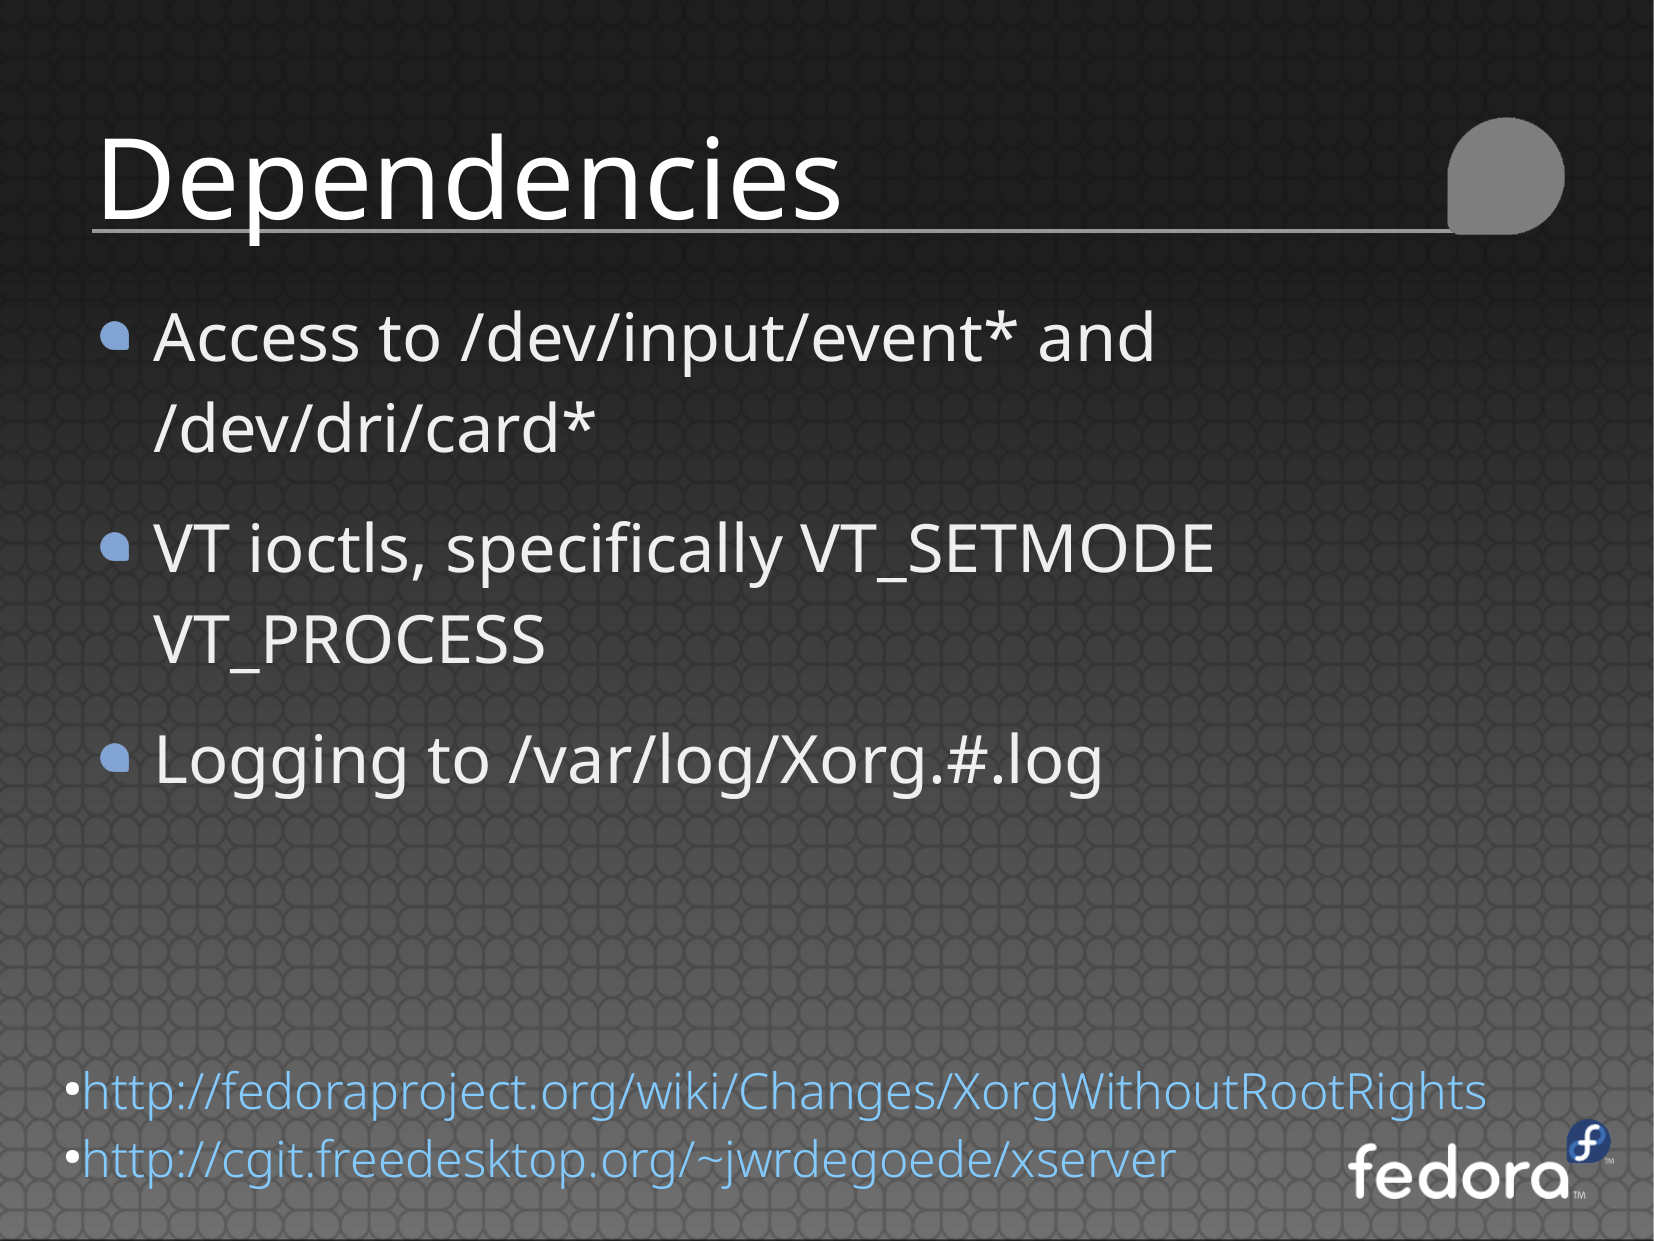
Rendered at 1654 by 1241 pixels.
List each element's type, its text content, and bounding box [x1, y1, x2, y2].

picture [0, 0, 1654, 1241]
list Access to /dev/input/event* and /dev/dri/card* VT ioctls, specifically VT_SETMODE VT_PROCESS Logging to /var/log/Xorg.#.log [82, 290, 1571, 1048]
text_box http://fedoraproject.org/wiki/Changes/XorgWithoutRootRights http://cgit.freedesktop.org/~jwrdegoede/xserver [48, 1048, 1626, 1203]
title Dependencies [94, 100, 1426, 251]
